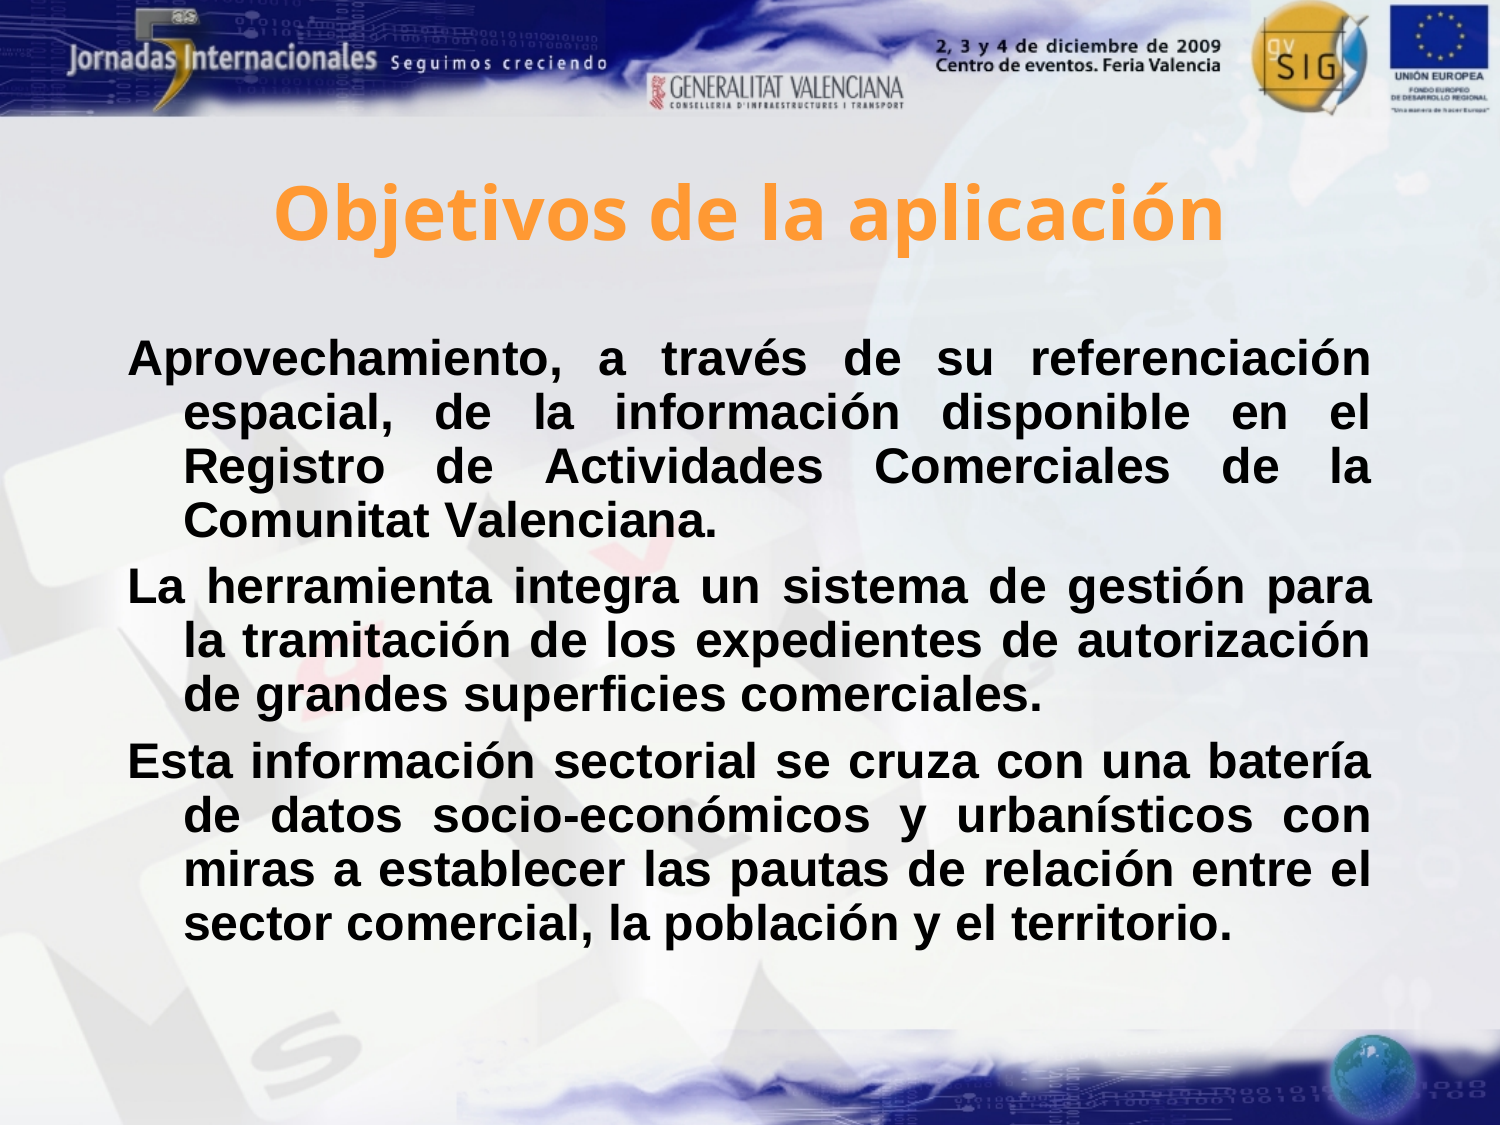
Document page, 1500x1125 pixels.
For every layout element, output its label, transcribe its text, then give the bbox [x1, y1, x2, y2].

picture [0, 0, 1500, 1125]
text_box Aprovechamiento, a través de su referenciación espacial, de la información disponible en el Registro de Actividades Comerciales de la Comunitat Valenciana. La herramienta integra un sistema de gestión para la tramitación de los expedientes de autorización de grandes superficies comerciales. Esta información sectorial se cruza con una batería de datos socio-económicos y urbanísticos con miras a establecer las pautas de relación entre el sector comercial, la población y el territorio. [112, 324, 1388, 1001]
text_box Objetivos de la aplicación [112, 117, 1388, 305]
